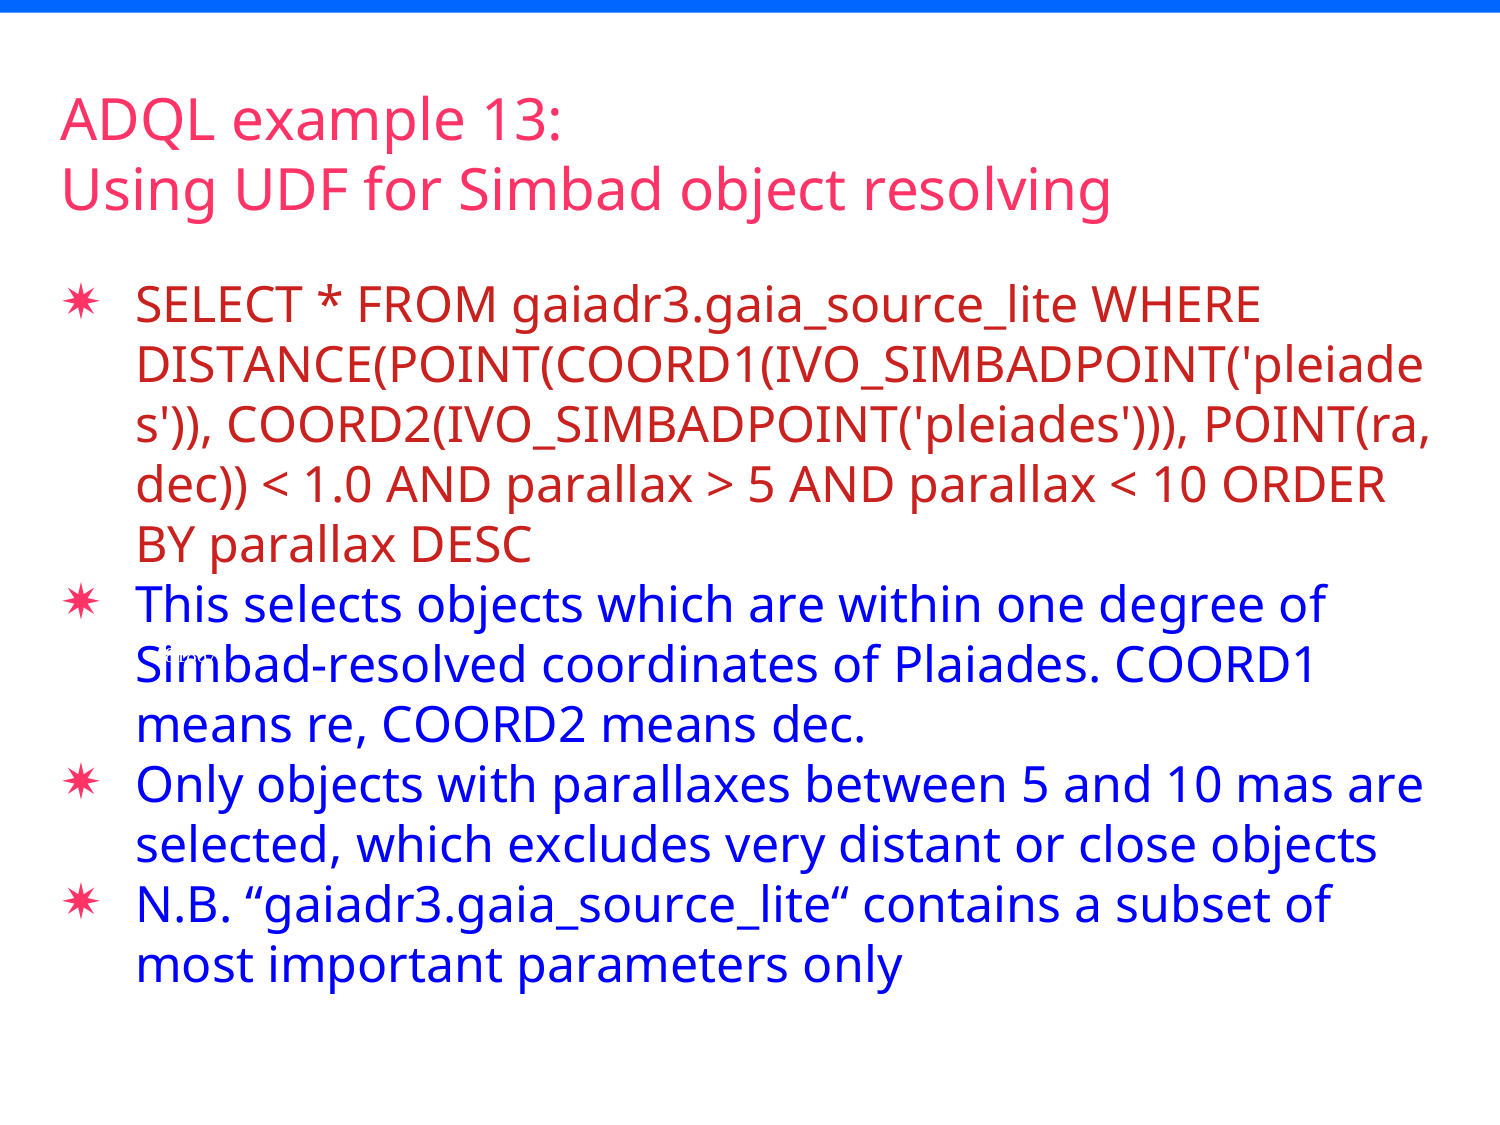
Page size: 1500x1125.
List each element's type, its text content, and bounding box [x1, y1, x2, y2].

text_box ADQL example 13: Using UDF for Simbad object resolving [45, 75, 1313, 230]
text_box SELECT * FROM gaiadr3.gaia_source_lite WHERE DISTANCE(POINT(COORD1(IVO_SIMBADPOINT('pleiades')), COORD2(IVO_SIMBADPOINT('pleiades'))), POINT(ra, dec)) < 1.0 AND parallax > 5 AND parallax < 10 ORDER BY parallax DESC This selects objects which are within one degree of Simbad-resolved coordinates of Plaiades. COORD1 means re, COORD2 means dec. Only objects with parallaxes between 5 and 10 mas are selected, which excludes very distant or close objects N.B. “gaiadr3.gaia_source_lite“ contains a subset of most important parameters only [45, 205, 1463, 1109]
text_box 81867 [150, 634, 233, 675]
